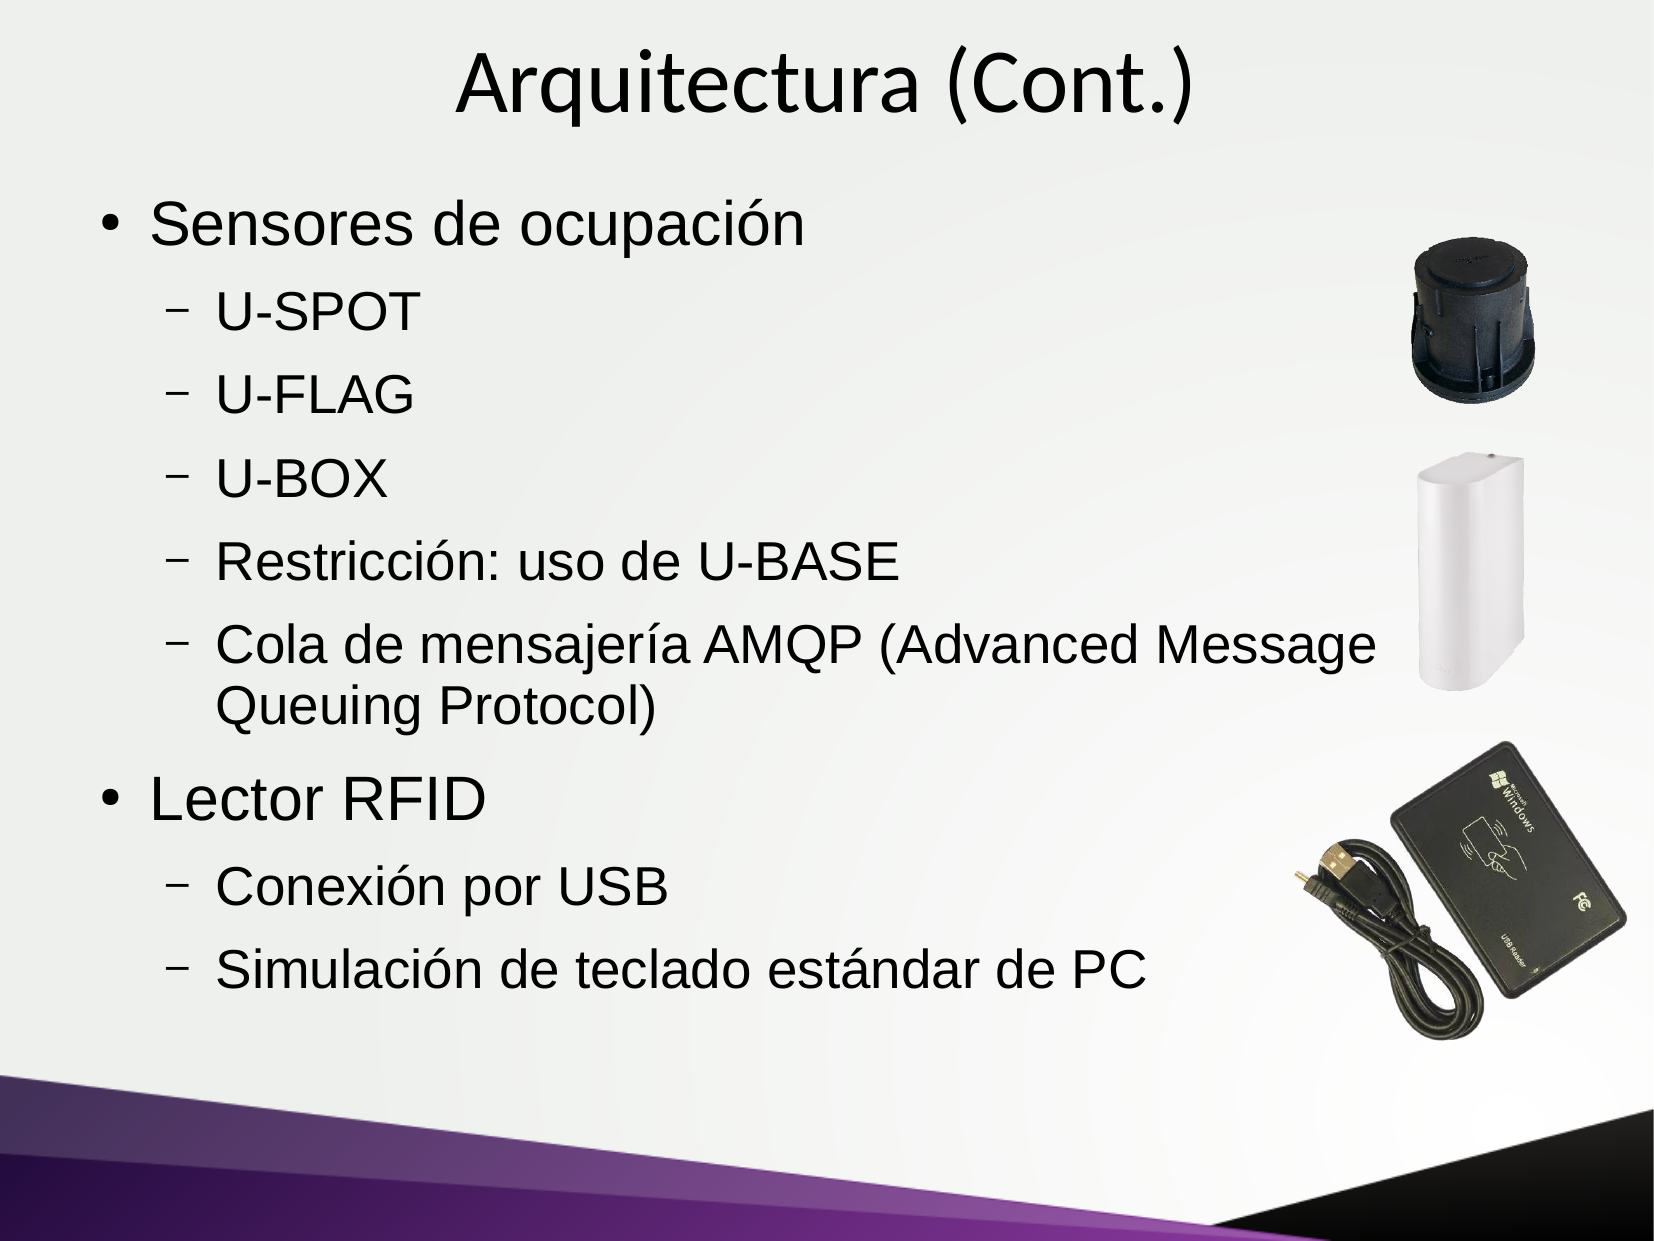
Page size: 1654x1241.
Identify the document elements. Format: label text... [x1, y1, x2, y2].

picture [0, 0, 1654, 1241]
title Arquitectura (Cont.) [82, 33, 1571, 146]
list Sensores de ocupación U-SPOT U-FLAG U-BOX Restricción: uso de U-BASE Cola de mensajería AMQP (Advanced Message Queuing Protocol) Lector RFID Conexión por USB Simulación de teclado estándar de PC [82, 188, 1571, 1010]
